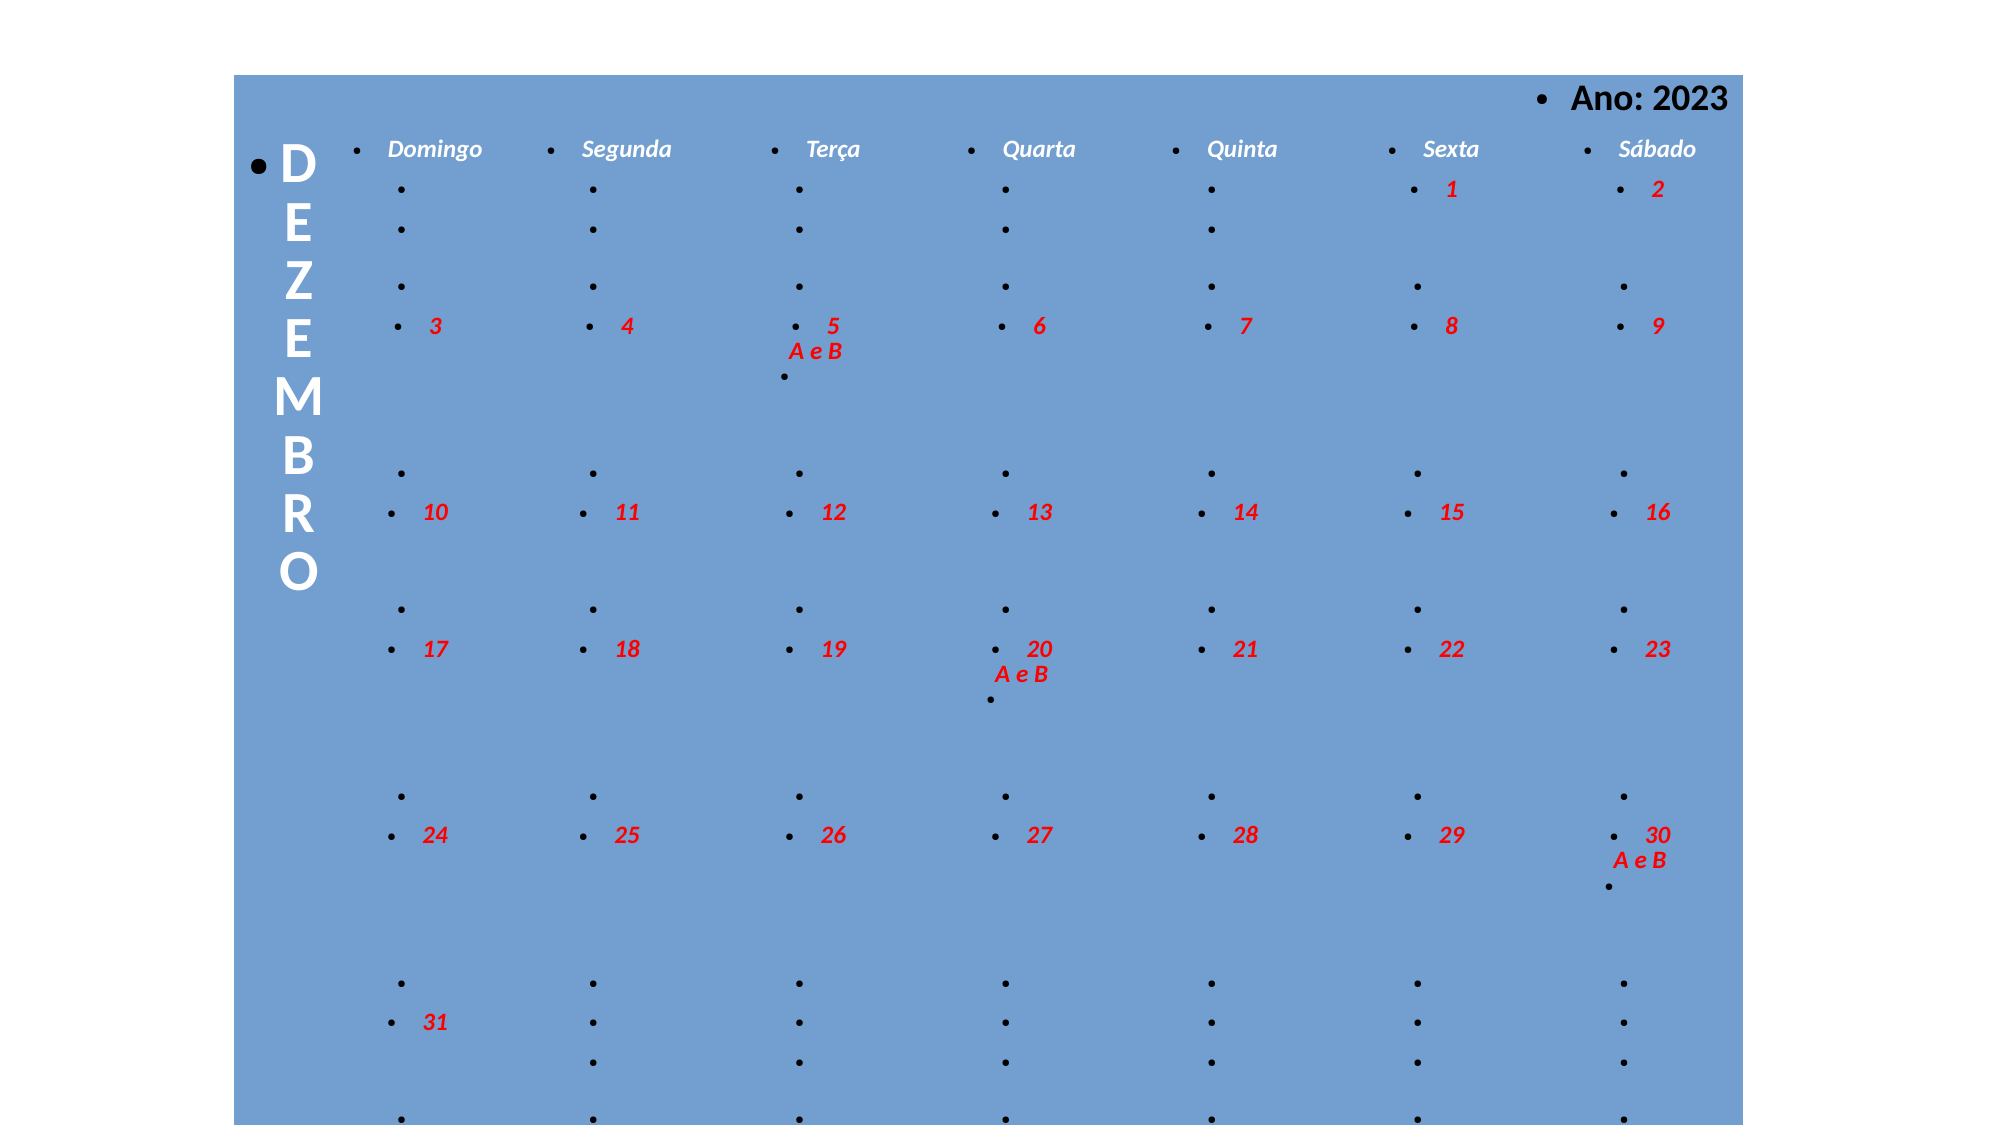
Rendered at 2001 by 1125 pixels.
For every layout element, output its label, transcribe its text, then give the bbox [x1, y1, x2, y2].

table_cell 20 A e B [919, 631, 1125, 721]
table_header [713, 75, 919, 132]
table_cell [919, 591, 1125, 631]
table_cell 2 [1537, 171, 1743, 211]
table_cell [1125, 398, 1331, 455]
table_cell [919, 778, 1125, 818]
table_cell [1125, 455, 1331, 495]
table_cell [506, 455, 713, 495]
table_cell [506, 211, 713, 268]
table_cell 29 [1331, 818, 1537, 908]
table_cell Quinta [1125, 132, 1331, 171]
table_cell 13 [919, 495, 1125, 535]
table_cell [1537, 965, 1743, 1004]
table_cell [1125, 721, 1331, 778]
table_cell [713, 591, 919, 631]
table_cell [1537, 1101, 1743, 1125]
table_cell Terça [713, 132, 919, 171]
table_cell 4 [506, 308, 713, 398]
table_header [234, 75, 329, 132]
table_cell [329, 1101, 506, 1125]
table_cell [713, 1004, 919, 1044]
table_cell [1331, 778, 1537, 818]
table_cell [1537, 778, 1743, 818]
table_cell [506, 1101, 713, 1125]
table_cell 27 [919, 818, 1125, 908]
table_cell Quarta [919, 132, 1125, 171]
table_cell [329, 721, 506, 778]
table_cell [506, 721, 713, 778]
table_cell [506, 778, 713, 818]
table_cell [329, 268, 506, 308]
table_cell Domingo [329, 132, 506, 171]
table_cell [713, 721, 919, 778]
table_cell 22 [1331, 631, 1537, 721]
table_cell 23 [1537, 631, 1743, 721]
table_cell [713, 398, 919, 455]
table_cell [329, 1044, 506, 1101]
table_cell [1331, 965, 1537, 1004]
table_cell [1537, 535, 1743, 591]
table_cell [329, 455, 506, 495]
table_cell [1331, 268, 1537, 308]
table_cell [329, 908, 506, 965]
table_cell [1331, 908, 1537, 965]
table_cell [919, 171, 1125, 211]
table_cell 10 [329, 495, 506, 535]
table_cell 31 [329, 1004, 506, 1044]
table_cell [1125, 171, 1331, 211]
table_cell 28 [1125, 818, 1331, 908]
table_header [919, 75, 1125, 132]
table_cell [329, 591, 506, 631]
table_cell [1331, 1101, 1537, 1125]
table_cell [713, 171, 919, 211]
table_cell 8 [1331, 308, 1537, 398]
table_cell [713, 908, 919, 965]
table_cell [1331, 1044, 1537, 1101]
table_cell 1 [1331, 171, 1537, 211]
table_cell 15 [1331, 495, 1537, 535]
table_cell [1125, 1101, 1331, 1125]
table_cell [1331, 721, 1537, 778]
table_cell [919, 965, 1125, 1004]
table_cell [713, 455, 919, 495]
table_cell 3 [329, 308, 506, 398]
table_cell [713, 211, 919, 268]
table_cell [506, 535, 713, 591]
table_cell [1125, 1044, 1331, 1101]
table_cell [1125, 268, 1331, 308]
table_cell [919, 398, 1125, 455]
table_cell [1331, 455, 1537, 495]
table_cell 16 [1537, 495, 1743, 535]
table_cell 9 [1537, 308, 1743, 398]
table_cell [329, 398, 506, 455]
table_cell Segunda [506, 132, 713, 171]
table_cell 11 [506, 495, 713, 535]
table_cell 26 [713, 818, 919, 908]
table_cell [329, 965, 506, 1004]
table_cell [1125, 211, 1331, 268]
table_cell 18 [506, 631, 713, 721]
table_header [1125, 75, 1331, 132]
table_cell [329, 535, 506, 591]
table_cell [713, 1101, 919, 1125]
table_cell [919, 211, 1125, 268]
table_cell [329, 211, 506, 268]
table_cell [1537, 268, 1743, 308]
table_cell [713, 778, 919, 818]
table_cell [1331, 211, 1537, 268]
table_cell [506, 268, 713, 308]
table_cell 5 A e B [713, 308, 919, 398]
table_cell [919, 455, 1125, 495]
table_cell 30 A e B [1537, 818, 1743, 908]
table_header [329, 75, 506, 132]
table_header [506, 75, 713, 132]
table_cell [1125, 908, 1331, 965]
table_cell [919, 1004, 1125, 1044]
table_cell [713, 1044, 919, 1101]
table_cell 21 [1125, 631, 1331, 721]
table_cell [506, 398, 713, 455]
table_cell Sexta [1331, 132, 1537, 171]
table_cell [1537, 398, 1743, 455]
table_cell [1537, 455, 1743, 495]
table_cell [1125, 591, 1331, 631]
table_cell [713, 535, 919, 591]
table_cell [1537, 211, 1743, 268]
table_cell 6 [919, 308, 1125, 398]
table_cell [919, 535, 1125, 591]
table_cell [1537, 1004, 1743, 1044]
table_cell [1537, 591, 1743, 631]
table_cell [713, 965, 919, 1004]
table_cell [919, 1101, 1125, 1125]
table_cell [1125, 1004, 1331, 1044]
table_cell [1537, 721, 1743, 778]
table_cell [919, 721, 1125, 778]
table_cell [919, 1044, 1125, 1101]
table_cell 14 [1125, 495, 1331, 535]
table_cell DEZEMBRO [234, 132, 329, 1125]
table_cell [1331, 535, 1537, 591]
table_cell [506, 591, 713, 631]
table_cell [1125, 535, 1331, 591]
table_cell 19 [713, 631, 919, 721]
table_cell 24 [329, 818, 506, 908]
table_cell [506, 965, 713, 1004]
table_cell [329, 171, 506, 211]
table_cell [1331, 398, 1537, 455]
table_cell [506, 171, 713, 211]
table_cell [713, 268, 919, 308]
table_cell [919, 268, 1125, 308]
table_cell [1125, 778, 1331, 818]
table_cell Sábado [1537, 132, 1743, 171]
table_cell 12 [713, 495, 919, 535]
table_cell [506, 908, 713, 965]
table_header Ano: 2023 [1331, 75, 1743, 132]
table_cell [919, 908, 1125, 965]
table_cell 7 [1125, 308, 1331, 398]
table_cell [1331, 1004, 1537, 1044]
table_cell [329, 778, 506, 818]
table_cell [506, 1004, 713, 1044]
table_cell [506, 1044, 713, 1101]
table_cell [1331, 591, 1537, 631]
table_cell [1537, 1044, 1743, 1101]
table_cell [1537, 908, 1743, 965]
table_cell [1125, 965, 1331, 1004]
table_cell 17 [329, 631, 506, 721]
table_cell 25 [506, 818, 713, 908]
